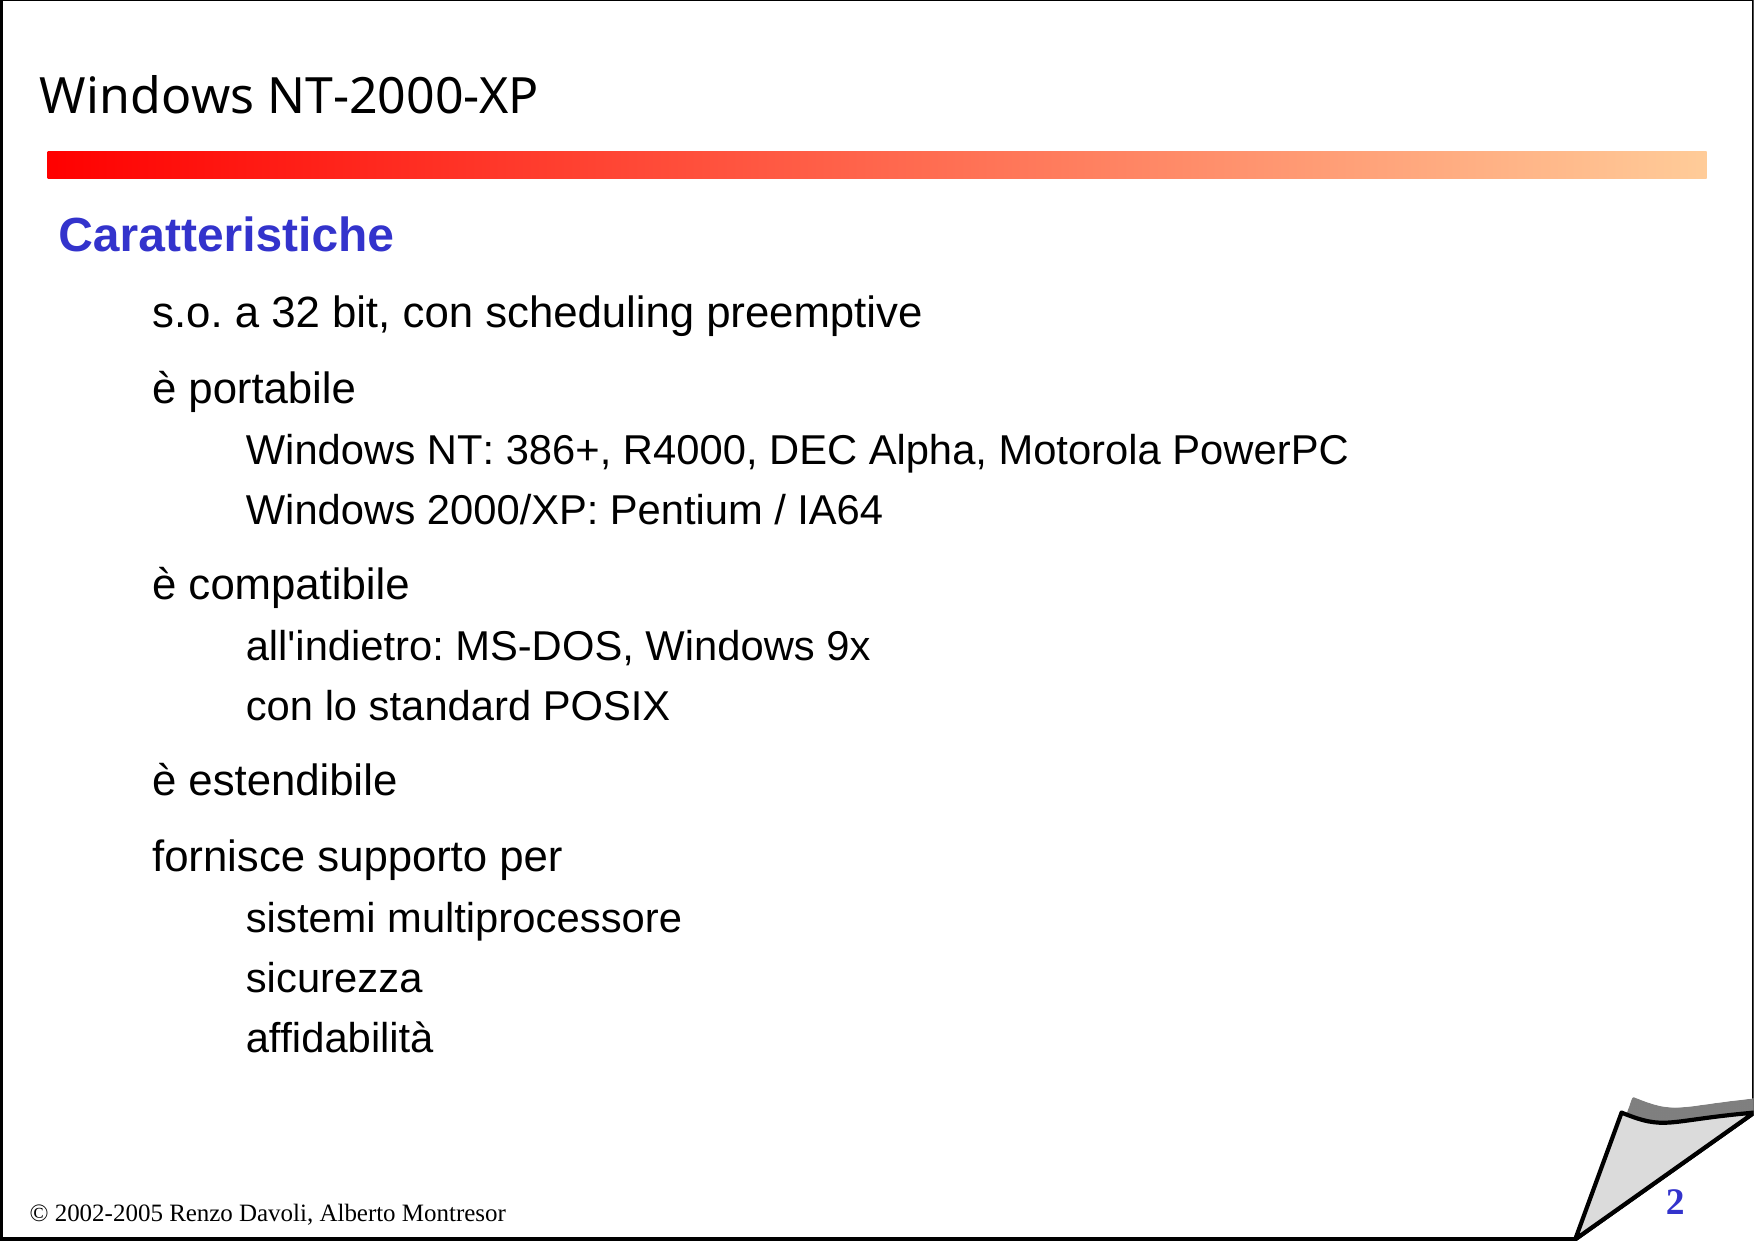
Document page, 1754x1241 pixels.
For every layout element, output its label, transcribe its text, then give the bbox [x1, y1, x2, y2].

title Windows NT-2000-XP [40, 49, 1713, 144]
list Caratteristiche s.o. a 32 bit, con scheduling preemptive è portabile Windows NT: 386+, R4000, DEC Alpha, Motorola PowerPC Windows 2000/XP: Pentium / IA64 è compatibile all'indietro: MS-DOS, Windows 9x con lo standard POSIX è estendibile fornisce supporto per sistemi multiprocessore sicurezza affidabilità [58, 206, 1695, 1154]
